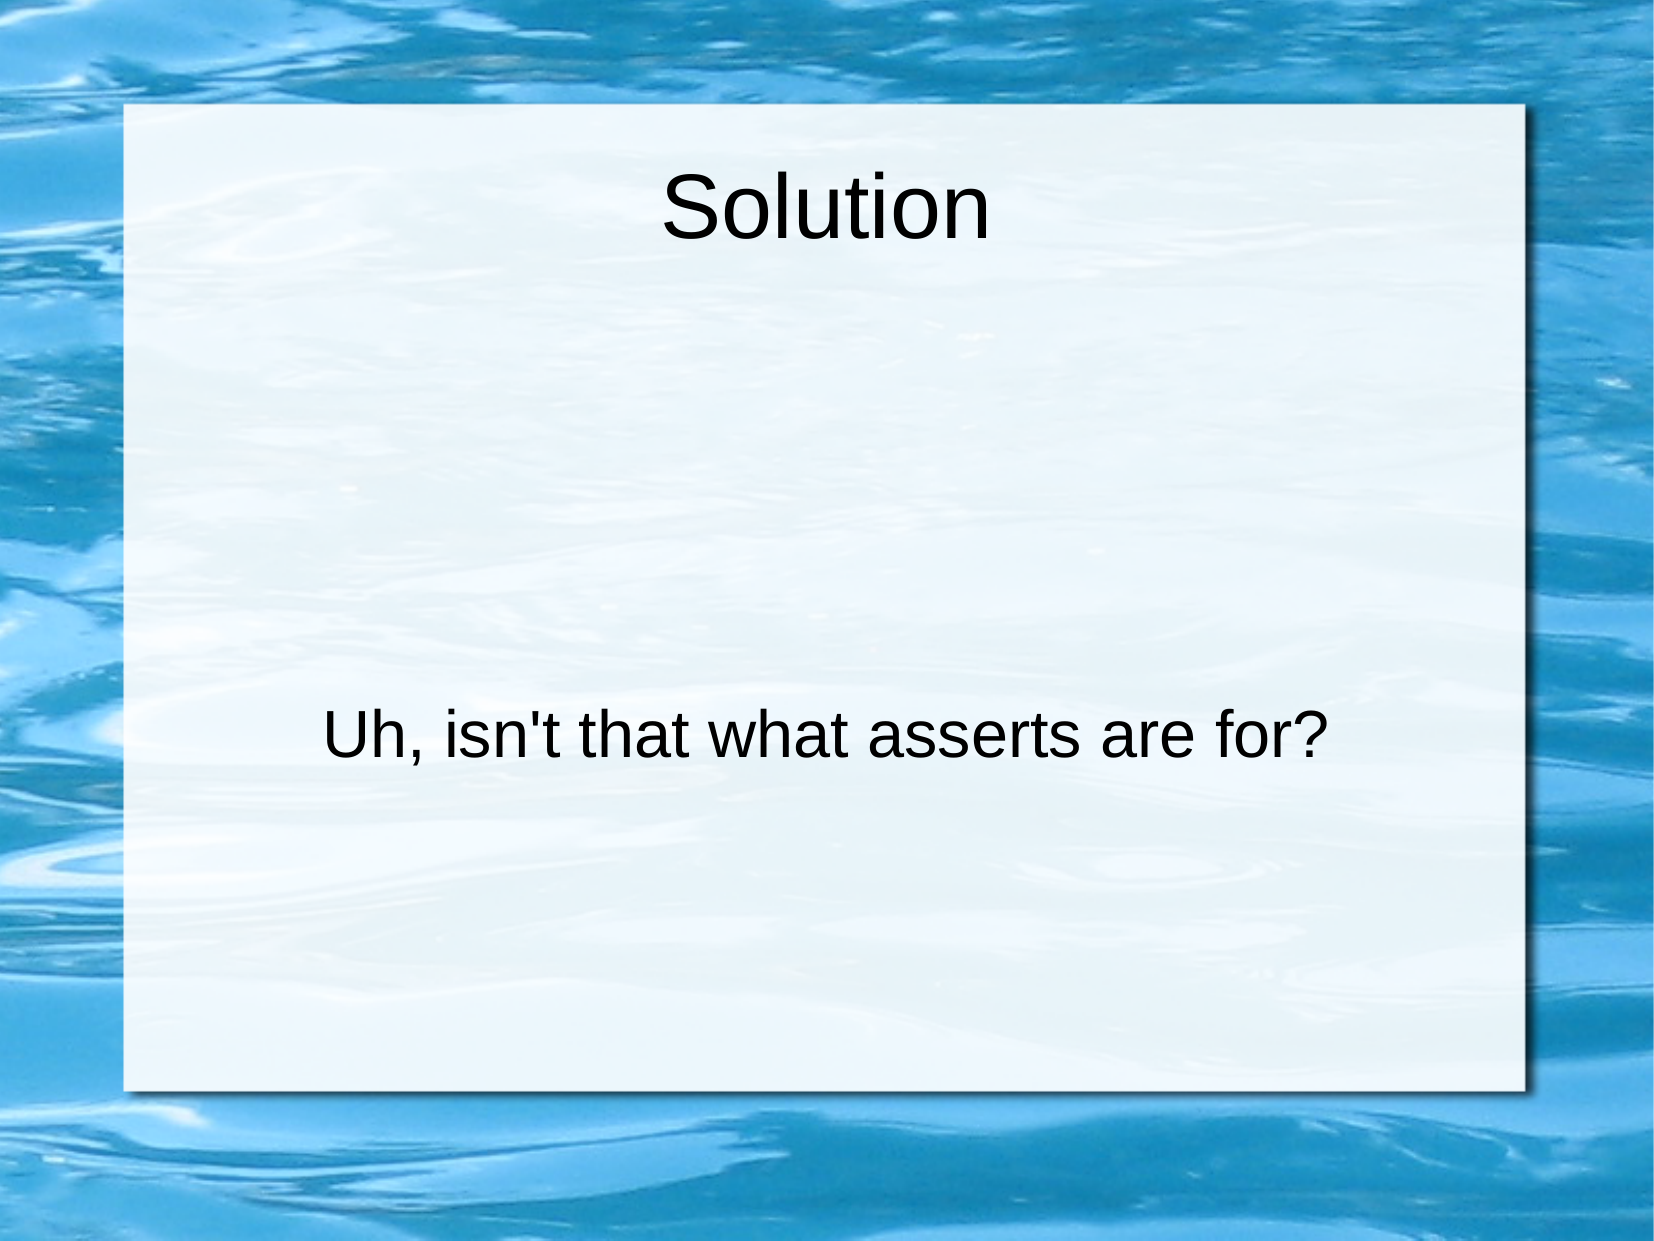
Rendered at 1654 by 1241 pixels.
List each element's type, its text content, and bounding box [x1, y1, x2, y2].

title Solution [147, 125, 1506, 288]
subtitle Uh, isn't that what asserts are for? [147, 332, 1506, 1136]
picture [0, 0, 1654, 1241]
